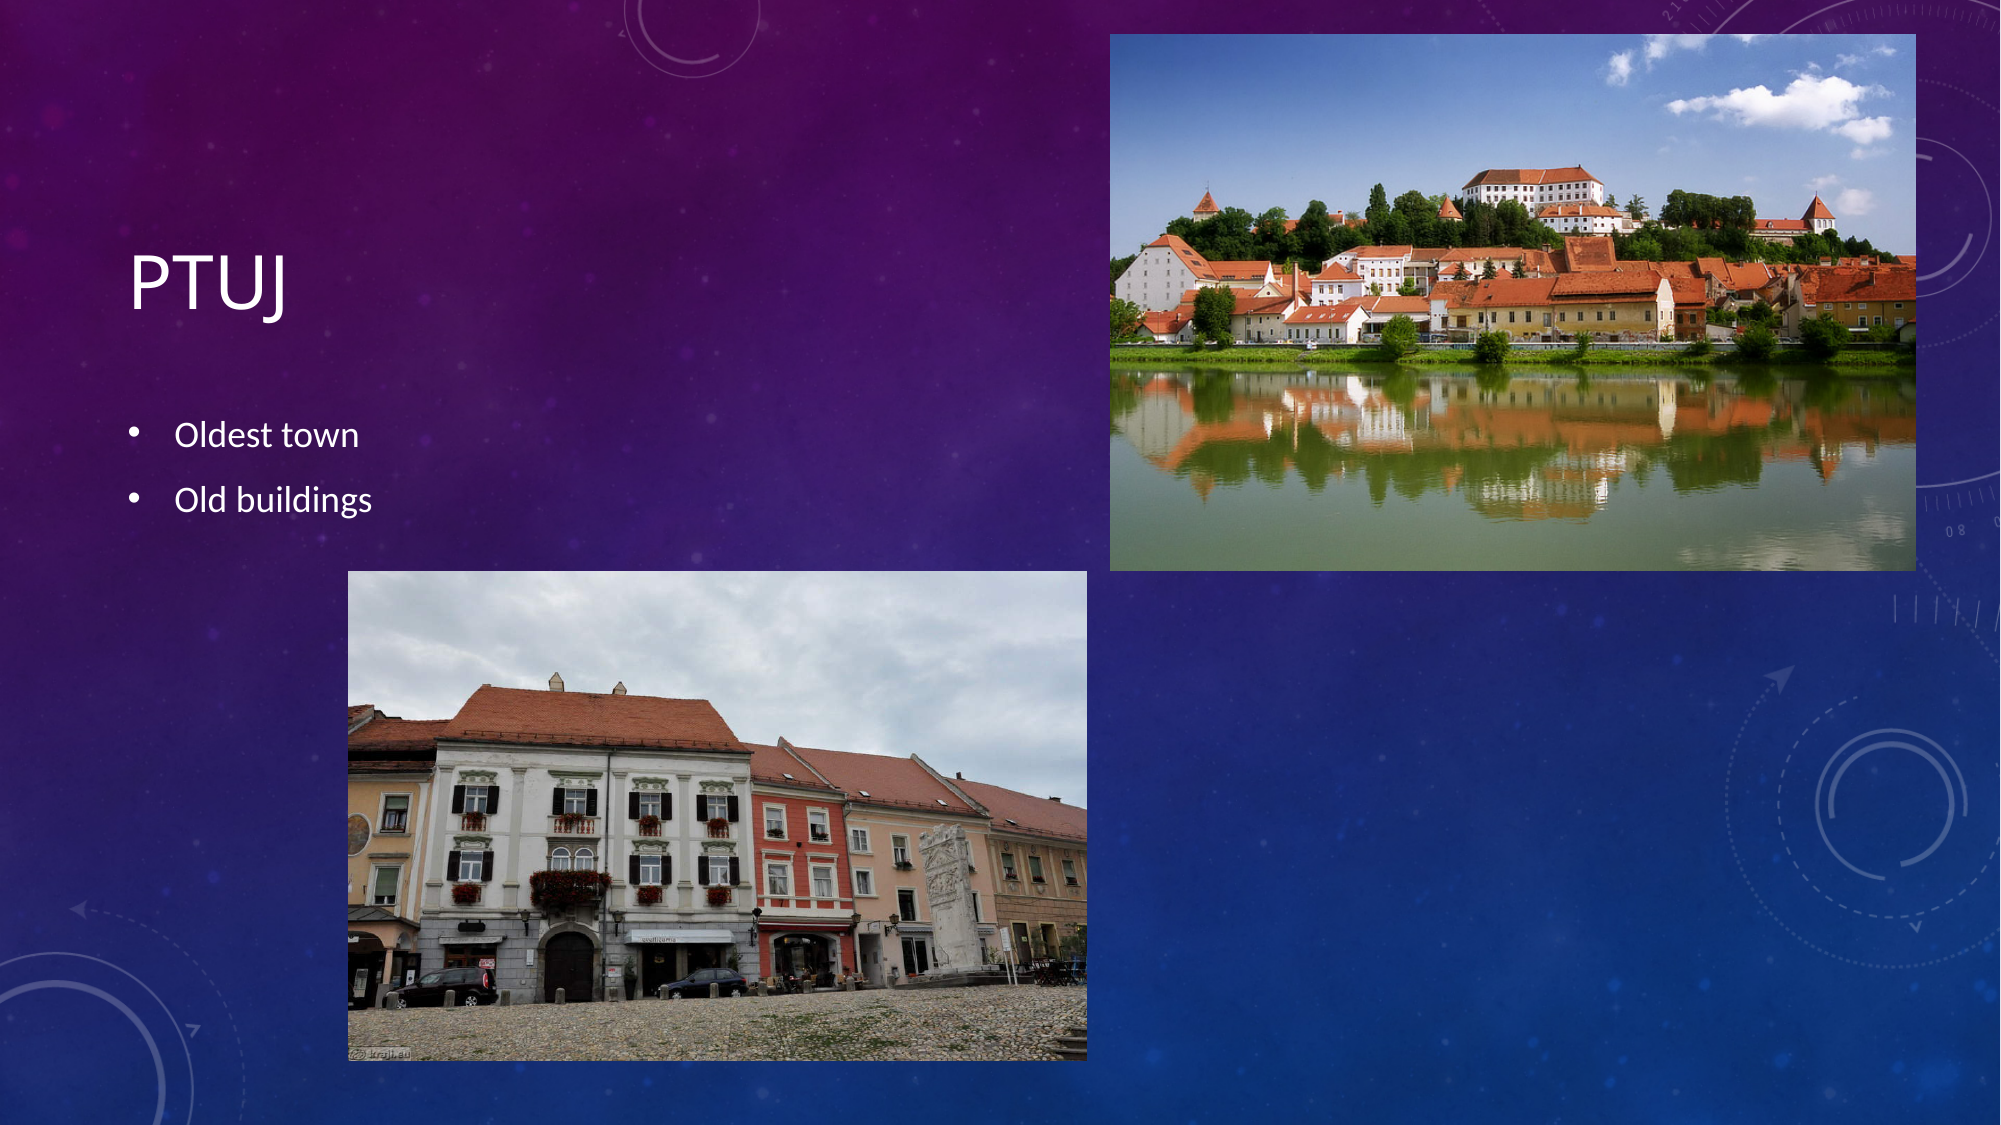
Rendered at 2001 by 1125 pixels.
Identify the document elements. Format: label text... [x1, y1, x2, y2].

title ptuj [112, 220, 1110, 315]
list Oldest town Old buildings [112, 315, 1775, 615]
picture [0, 0, 2001, 1125]
